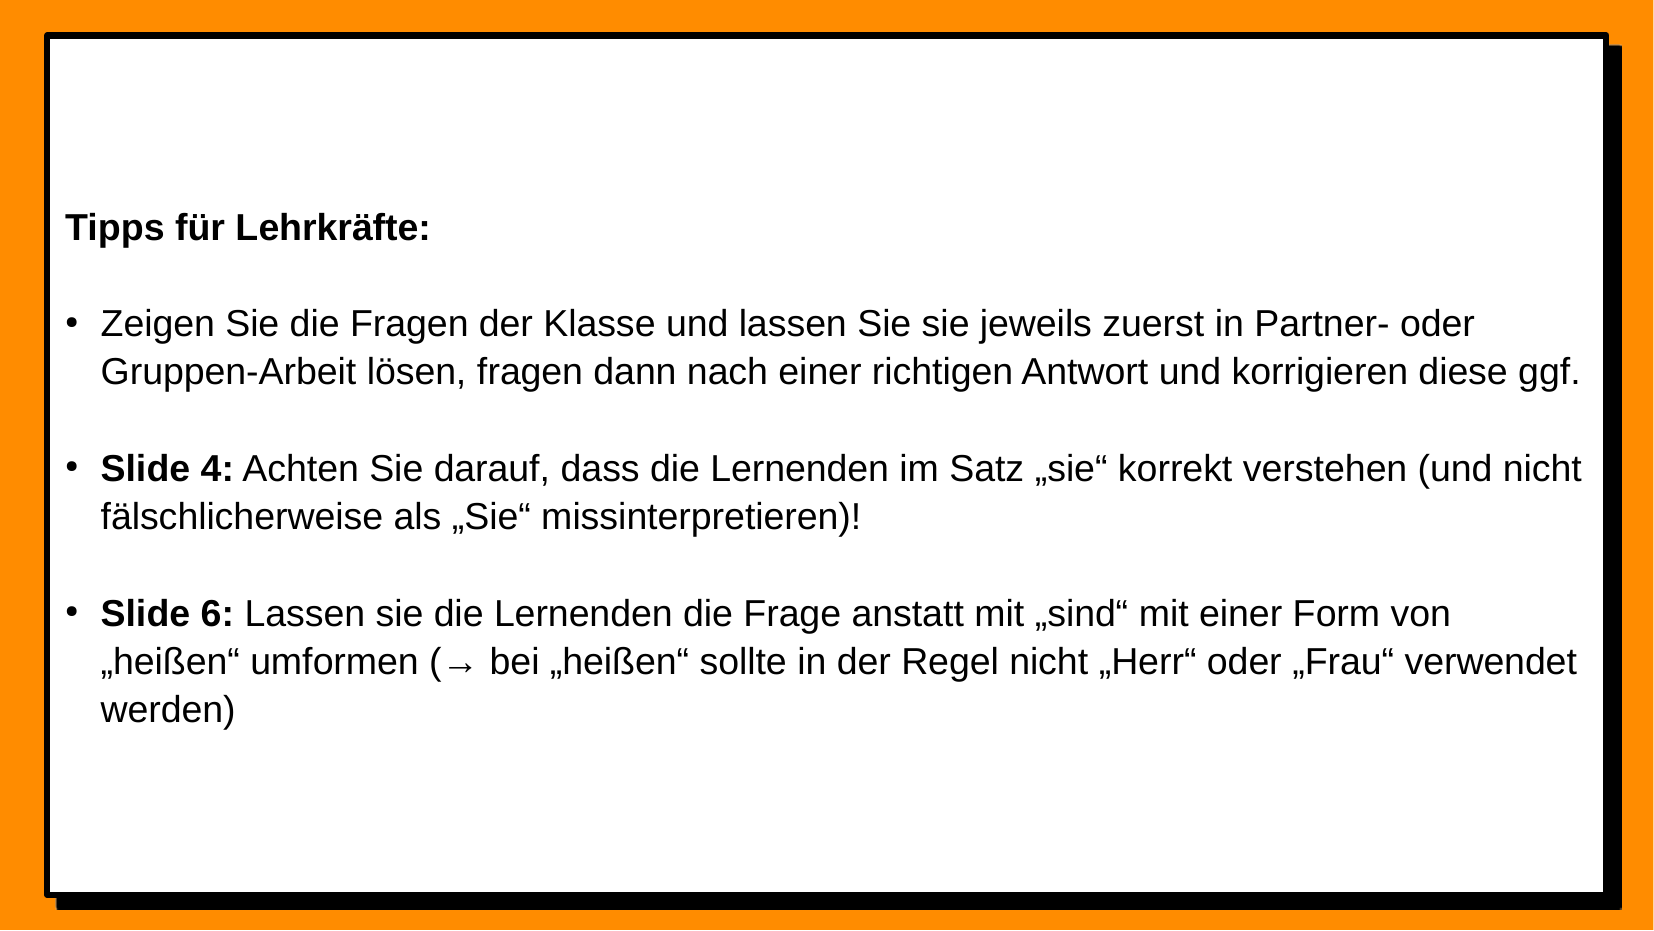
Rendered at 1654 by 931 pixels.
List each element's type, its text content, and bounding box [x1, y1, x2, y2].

text_box Tipps für Lehrkräfte: Zeigen Sie die Fragen der Klasse und lassen Sie sie jeweils zuerst in Partner- oder Gruppen-Arbeit lösen, fragen dann nach einer richtigen Antwort und korrigieren diese ggf. Slide 4: Achten Sie darauf, dass die Lernenden im Satz „sie“ korrekt verstehen (und nicht fälschlicherweise als „Sie“ missinterpretieren)! Slide 6: Lassen sie die Lernenden die Frage anstatt mit „sind“ mit einer Form von „heißen“ umformen (→ bei „heißen“ sollte in der Regel nicht „Herr“ oder „Frau“ verwendet werden) [47, 35, 1607, 895]
